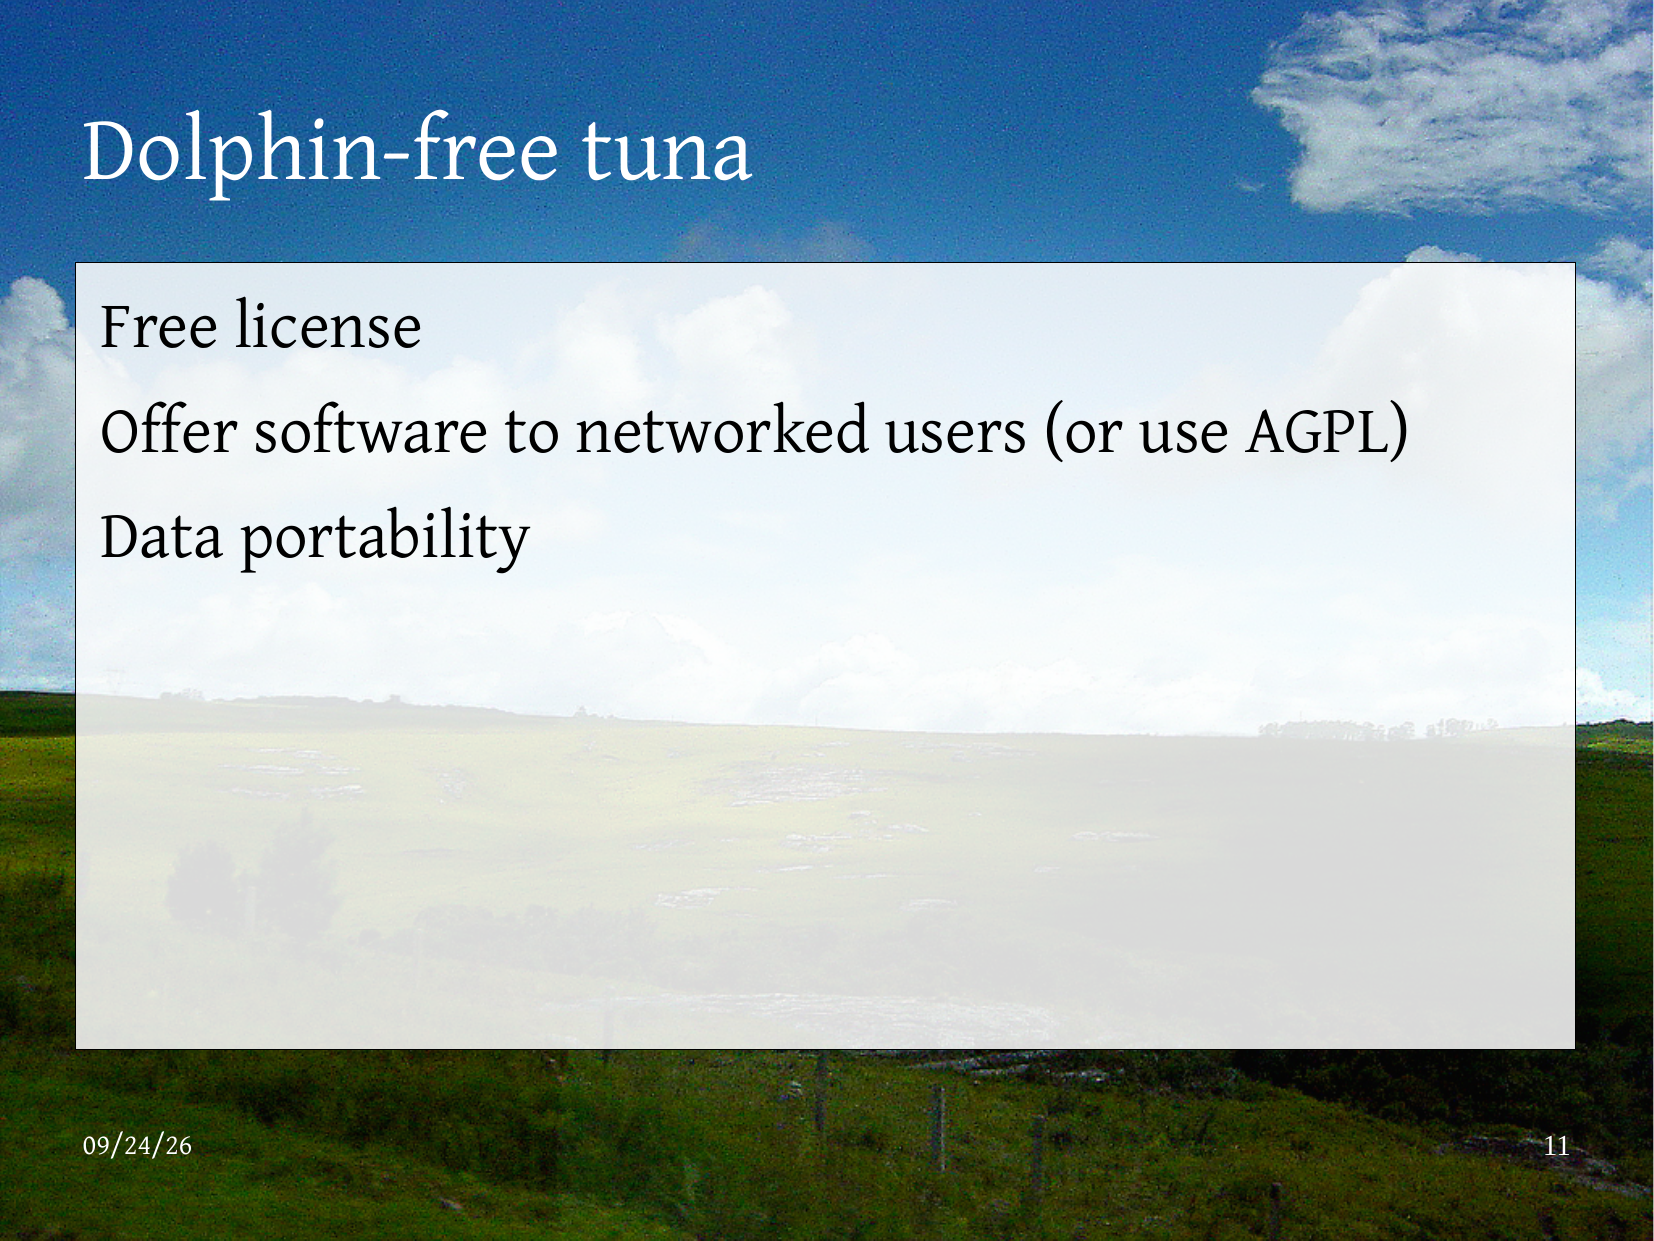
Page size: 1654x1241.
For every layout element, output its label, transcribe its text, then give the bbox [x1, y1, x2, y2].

list Free license Offer software to networked users (or use AGPL) Data portability [82, 290, 1571, 1094]
picture [0, 0, 1654, 1241]
title Dolphin-free tuna [82, 56, 1571, 250]
